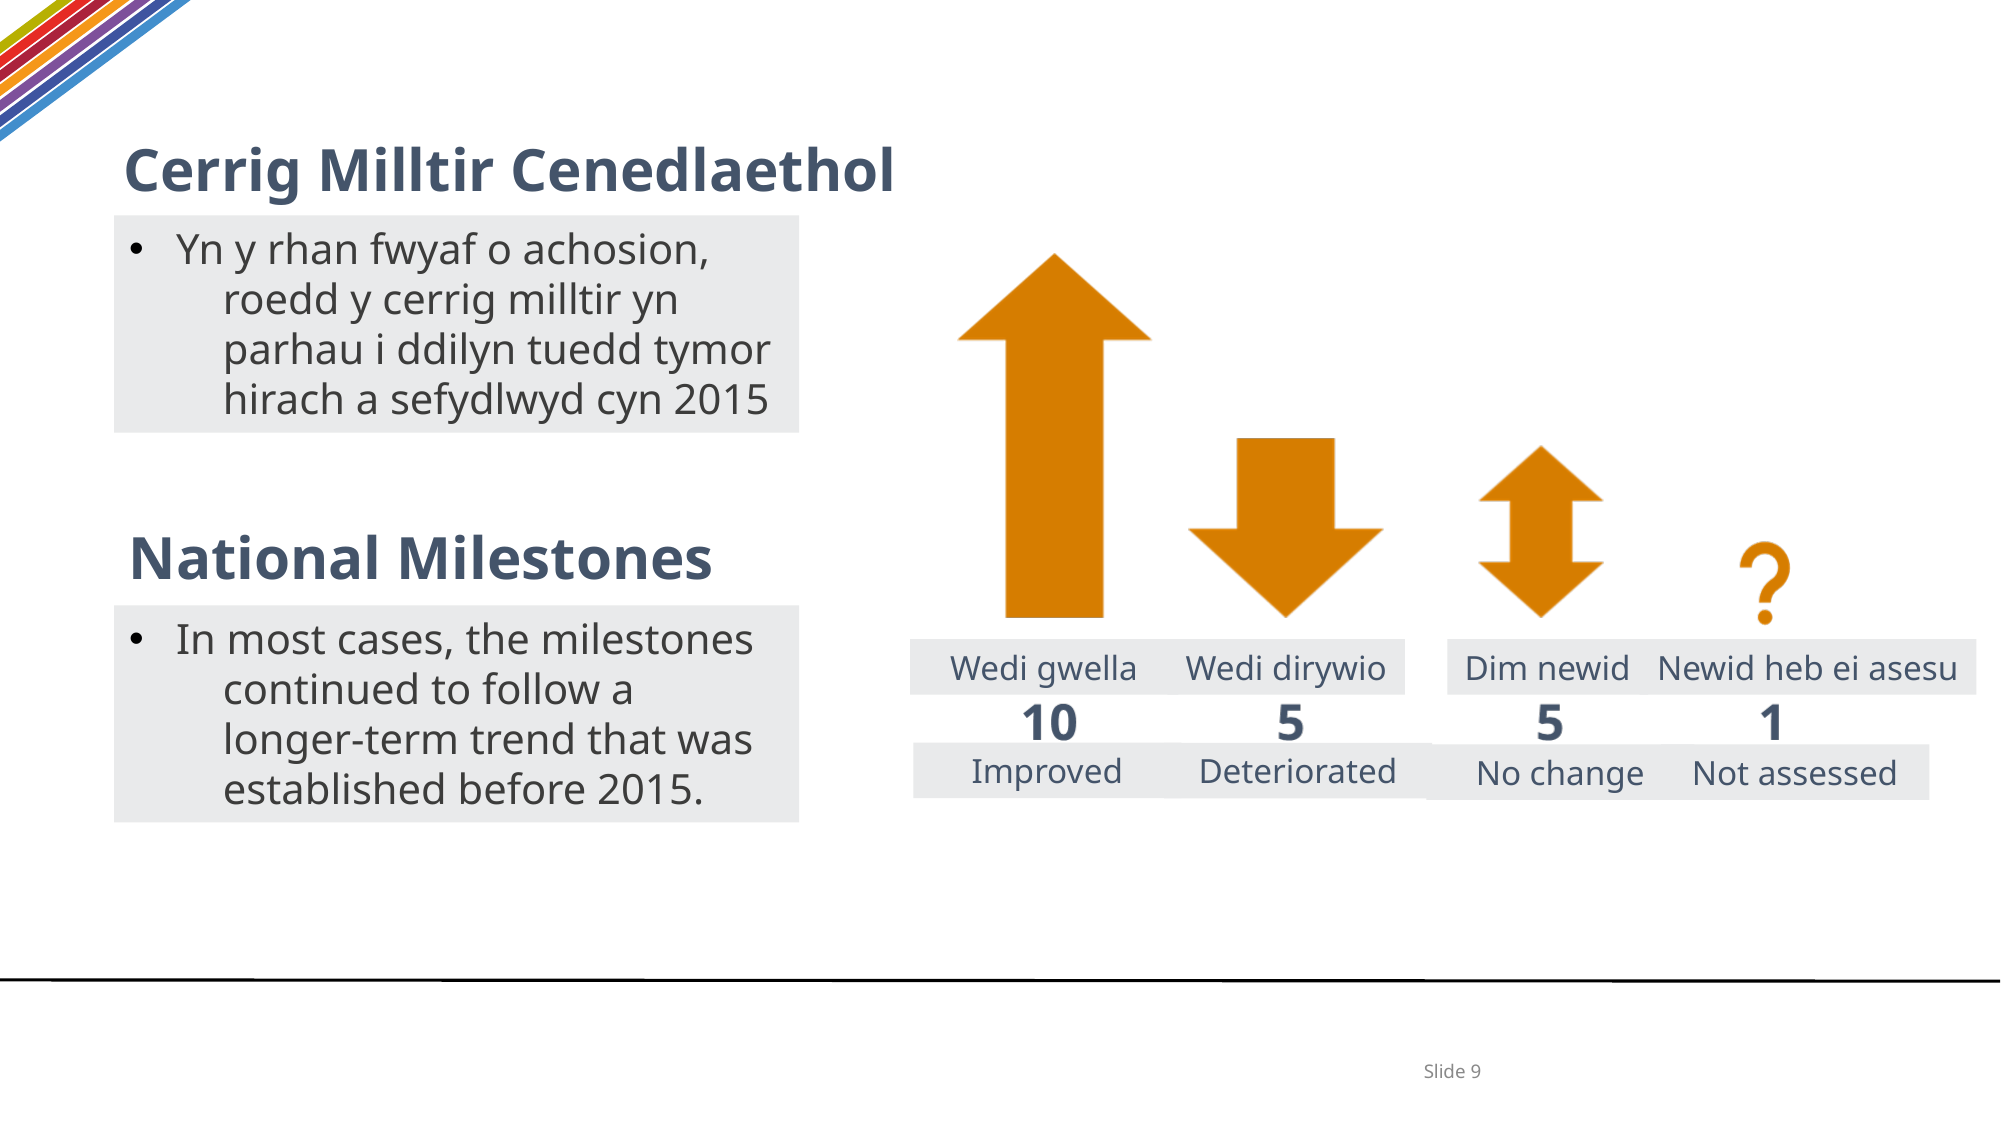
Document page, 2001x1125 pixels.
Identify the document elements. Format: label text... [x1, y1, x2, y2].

text_box National Milestones [55, 508, 788, 595]
picture [952, 253, 1915, 744]
text_box Deteriorated [1164, 742, 1433, 799]
text_box No change [1426, 744, 1661, 800]
text_box Wedi dirywio [1167, 639, 1405, 695]
text_box Improved [913, 742, 1164, 799]
text_box Dim newid [1447, 639, 1639, 695]
text_box Not assessed [1661, 744, 1930, 800]
text_box Wedi gwella [910, 639, 1167, 695]
text_box In most cases, the milestones continued to follow a longer-term trend that was established before 2015. [114, 605, 800, 823]
text_box Yn y rhan fwyaf o achosion, roedd y cerrig milltir yn parhau i ddilyn tuedd tymor hirach a sefydlwyd cyn 2015 [114, 215, 800, 433]
text_box Cerrig Milltir Cenedlaethol [90, 120, 930, 207]
text_box Newid heb ei asesu [1639, 639, 1977, 695]
